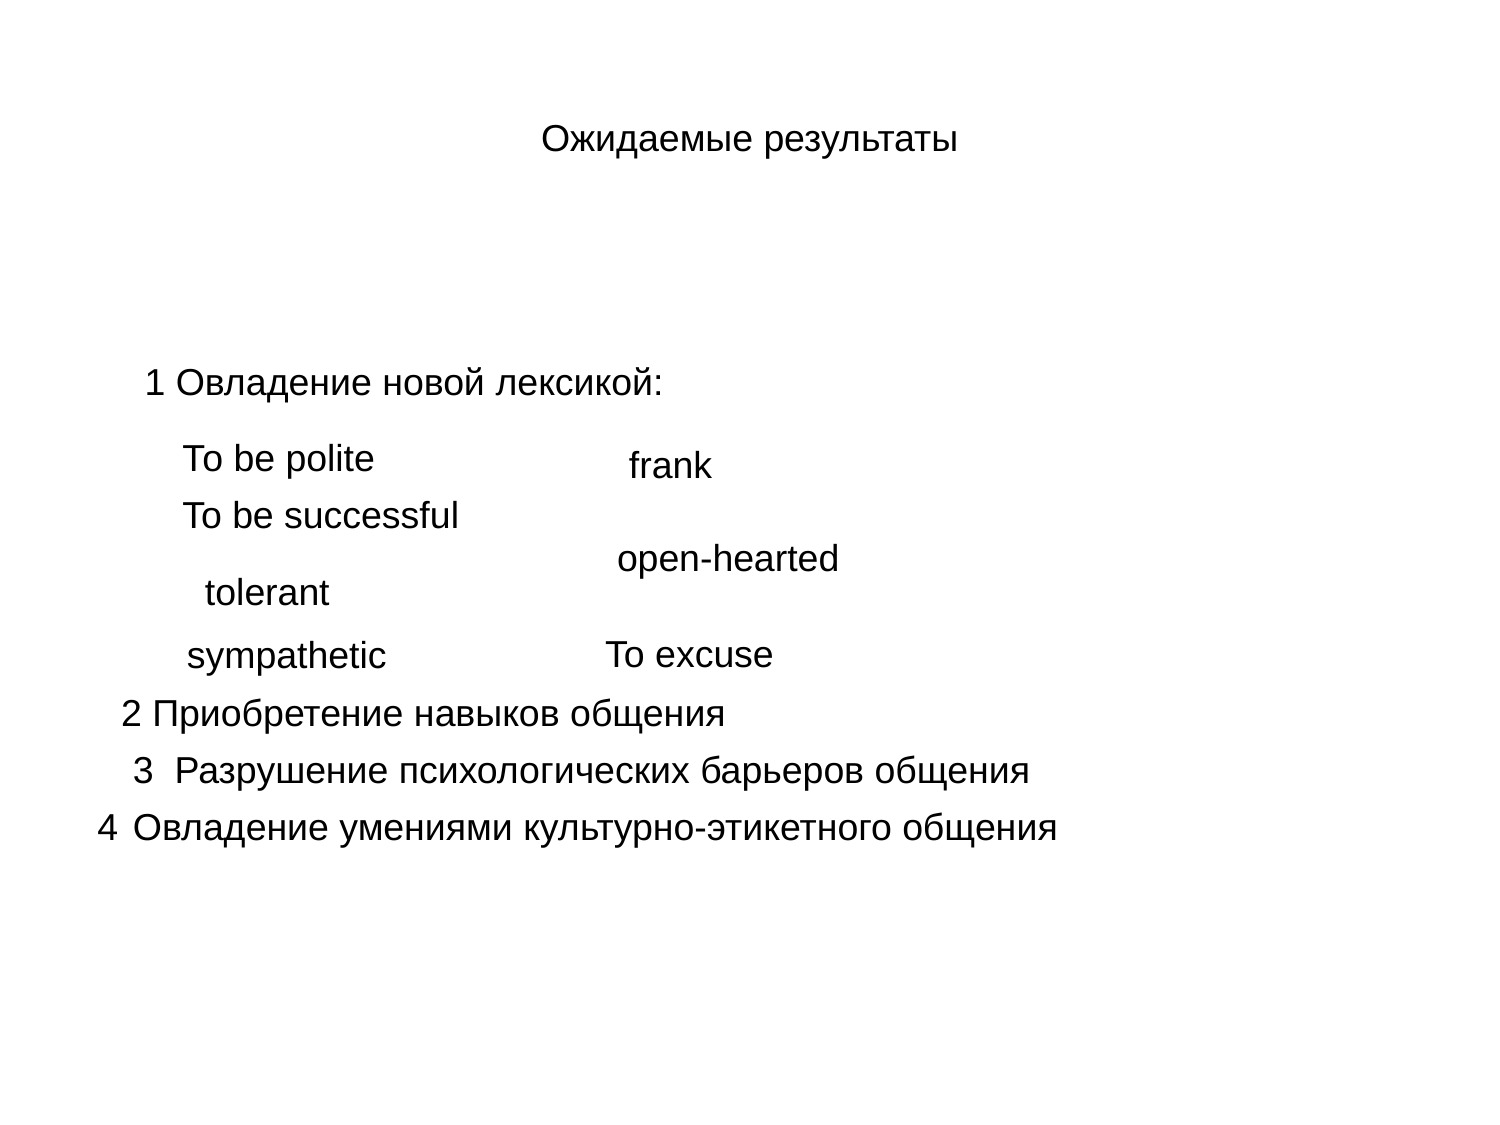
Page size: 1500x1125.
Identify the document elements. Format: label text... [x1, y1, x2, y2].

text_box frank [614, 436, 727, 494]
text_box Ожидаемые результаты [74, 44, 1425, 233]
text_box 4 [82, 798, 133, 868]
text_box То be polite [167, 430, 391, 487]
text_box To be successful [167, 487, 475, 544]
text_box Овладение умениями культурно-этикетного общения [133, 798, 1073, 856]
text_box 3 Разрушение психологических барьеров общения [118, 741, 1045, 798]
text_box 1 Овладение новой лексикой: [129, 354, 680, 412]
text_box sympathetic [172, 627, 401, 684]
text_box open-hearted [602, 529, 855, 587]
text_box To excuse [590, 625, 789, 683]
text_box 2 Приобретение навыков общения [106, 684, 741, 742]
text_box tolerant [190, 563, 345, 621]
